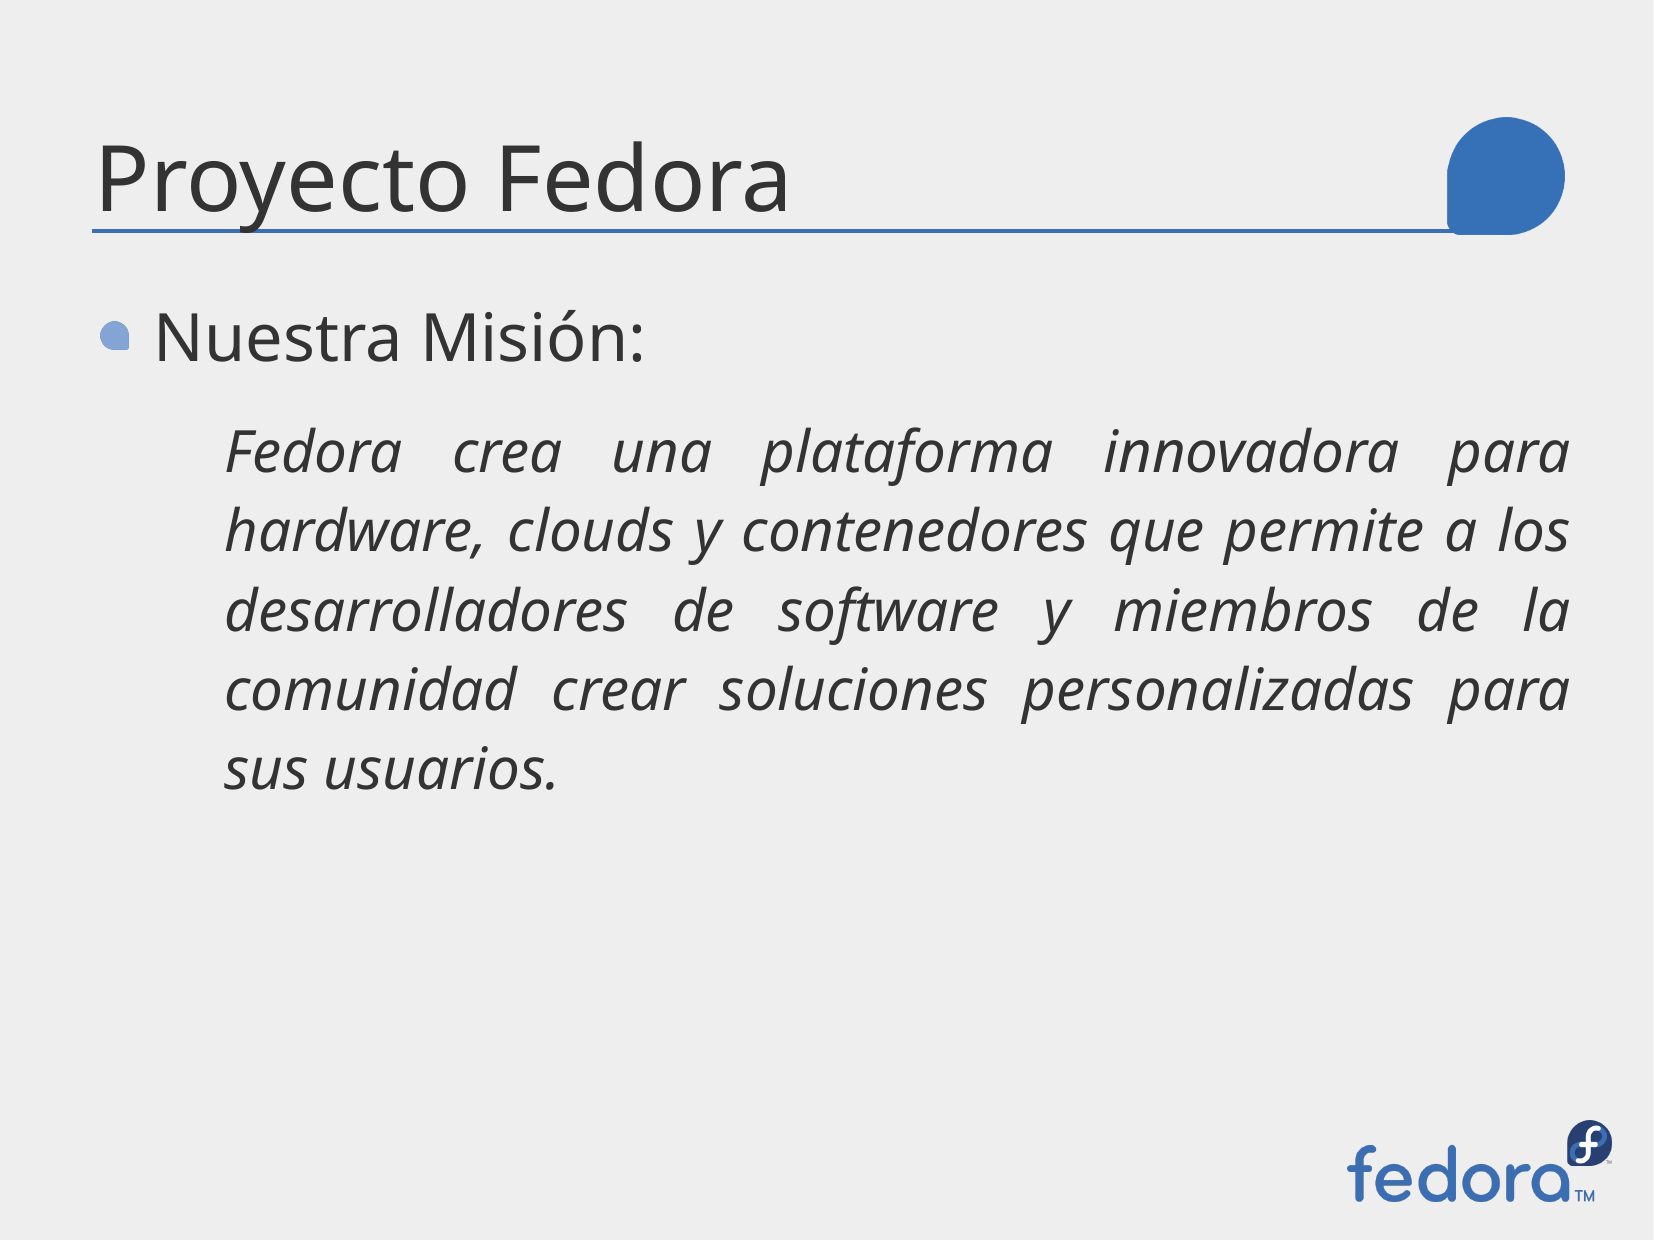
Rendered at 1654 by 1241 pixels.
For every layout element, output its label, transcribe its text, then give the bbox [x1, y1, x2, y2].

title Proyecto Fedora [94, 100, 1426, 251]
list Nuestra Misión: Fedora crea una plataforma innovadora para hardware, clouds y contenedores que permite a los desarrolladores de software y miembros de la comunidad crear soluciones personalizadas para sus usuarios. [82, 290, 1571, 1094]
picture [1347, 1120, 1612, 1202]
picture [1447, 117, 1565, 235]
